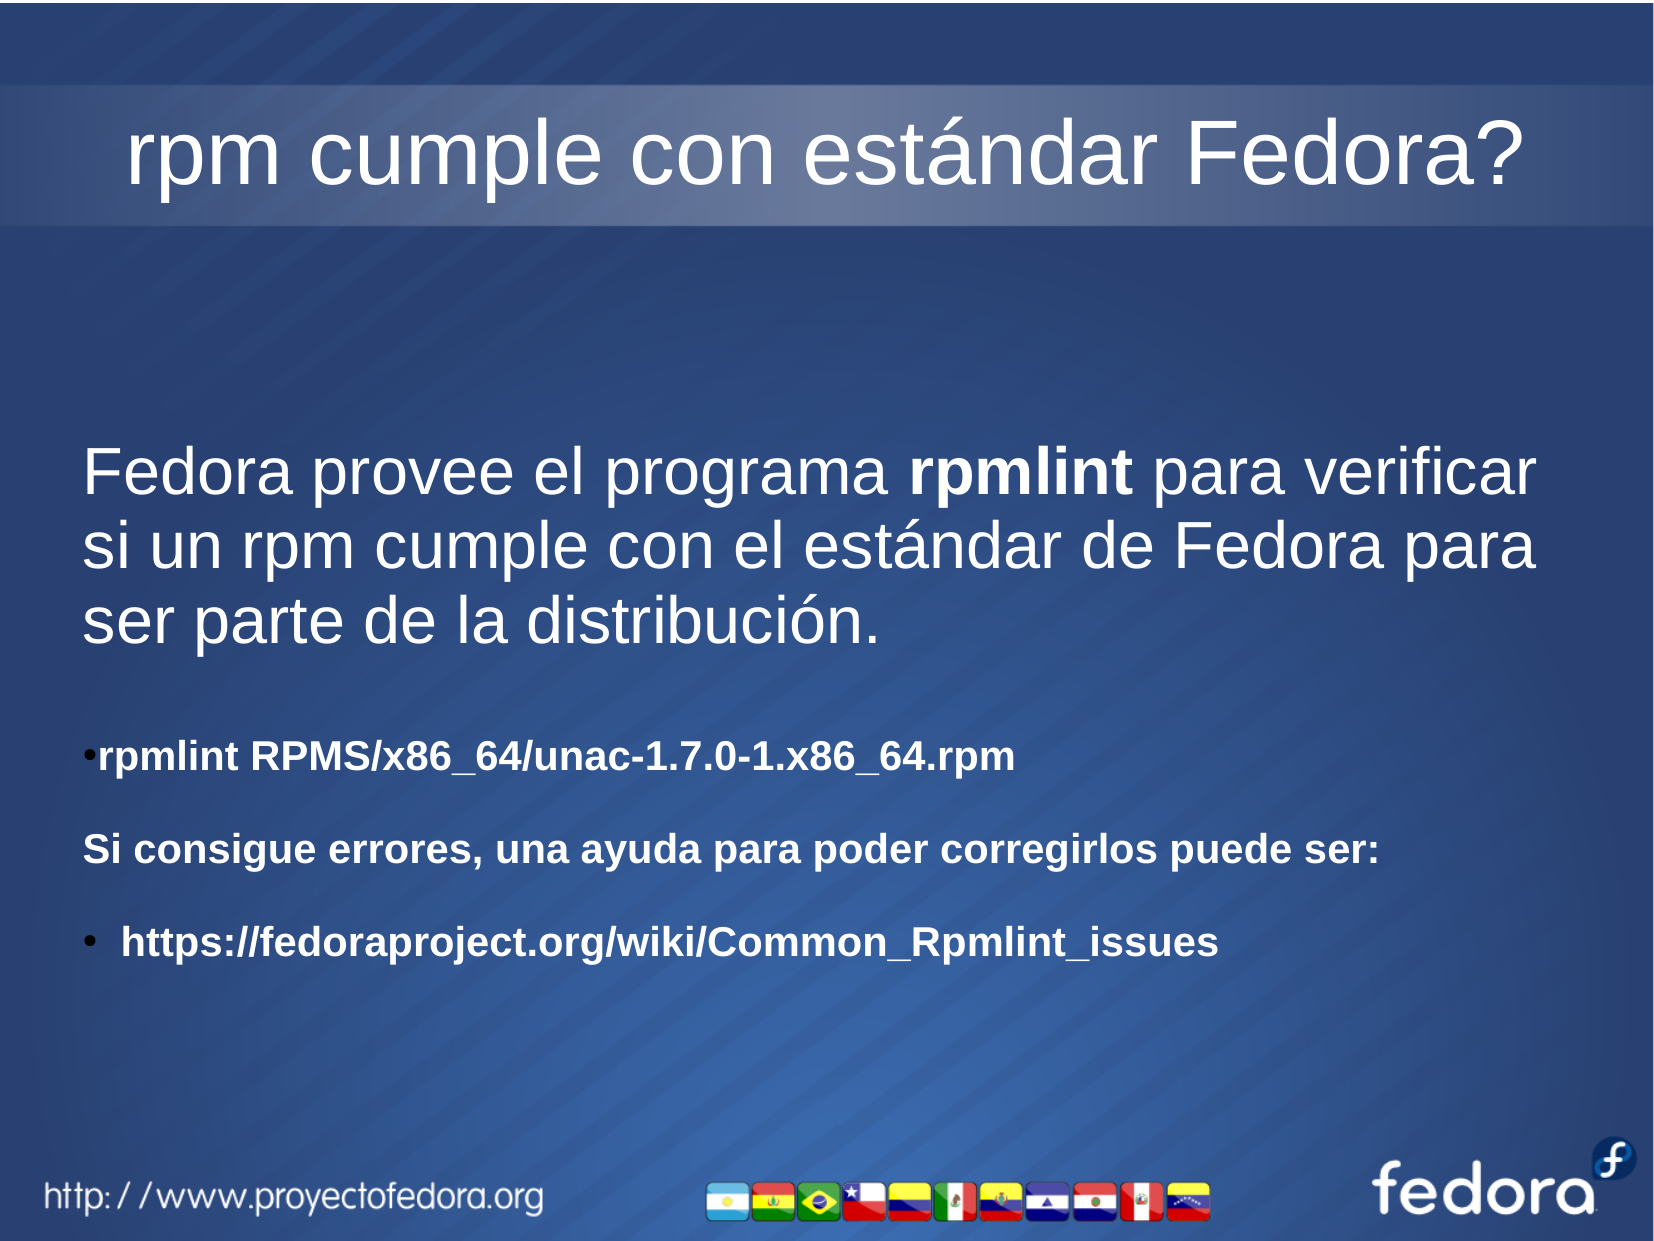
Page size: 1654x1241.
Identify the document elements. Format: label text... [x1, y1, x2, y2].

title rpm cumple con estándar Fedora? [82, 49, 1571, 257]
picture [0, 3, 1654, 1241]
subtitle Fedora provee el programa rpmlint para verificar si un rpm cumple con el estándar de Fedora para ser parte de la distribución. rpmlint RPMS/x86_64/unac-1.7.0-1.x86_64.rpm Si consigue errores, una ayuda para poder corregirlos puede ser: https://fedoraproject.org/wiki/Common_Rpmlint_issues [82, 290, 1571, 1109]
